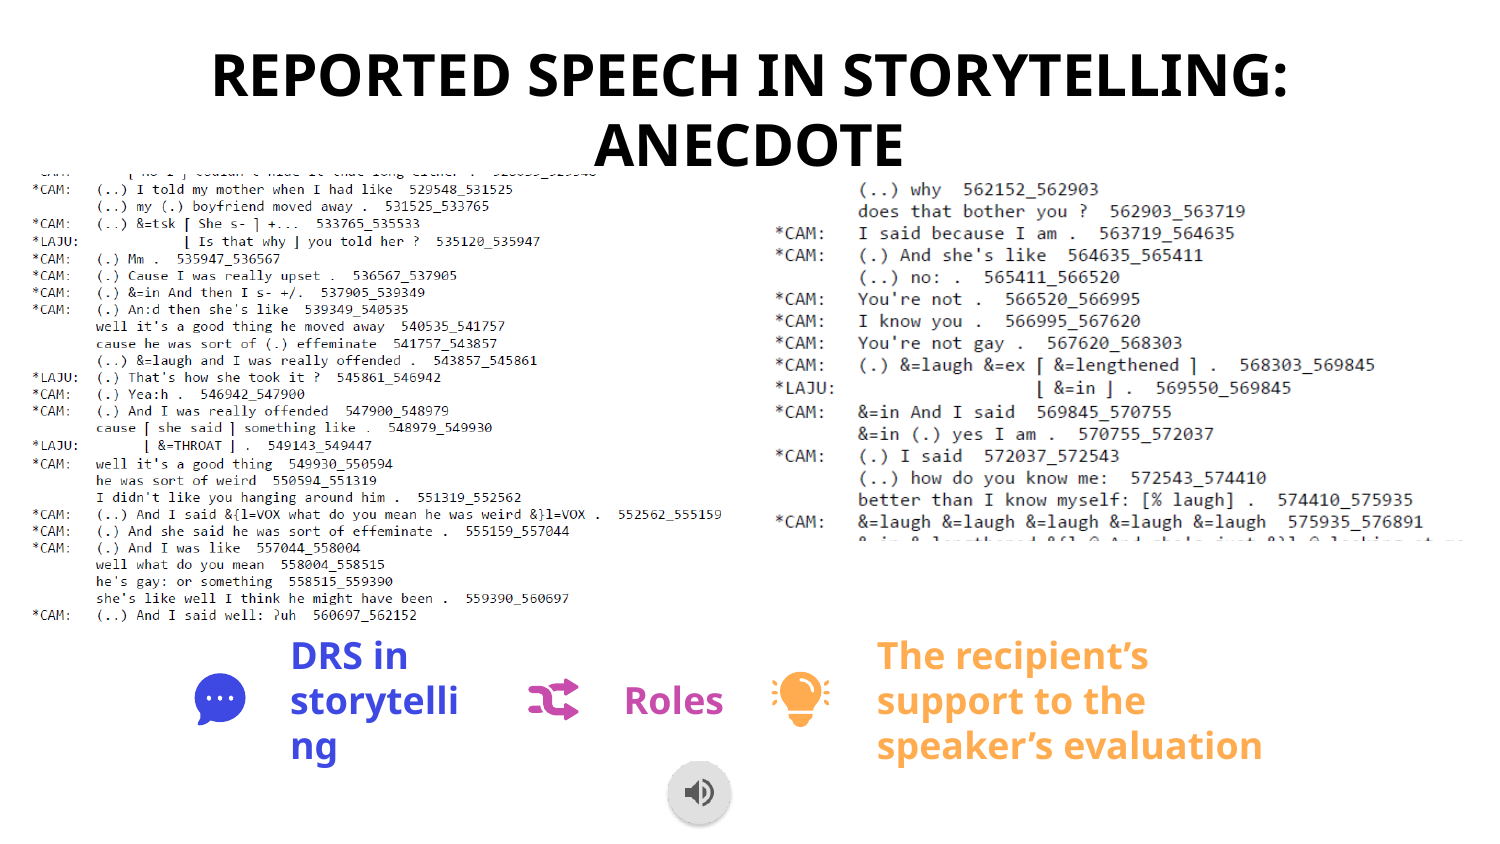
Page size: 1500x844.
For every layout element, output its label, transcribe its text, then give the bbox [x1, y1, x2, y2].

text_box The recipient’s support to the speaker’s evaluation [861, 678, 1306, 721]
picture [760, 169, 1464, 541]
text_box [788, 713, 813, 728]
text_box [528, 705, 544, 714]
text_box DRS in storytelling [275, 678, 499, 721]
picture [661, 754, 737, 830]
text_box [528, 678, 579, 721]
title REPORTED SPEECH IN STORYTELLING: ANECDOTE [118, 72, 1382, 145]
text_box Roles [608, 678, 833, 721]
text_box [194, 673, 246, 726]
text_box [772, 699, 778, 706]
text_box [780, 671, 822, 711]
picture [23, 174, 737, 626]
